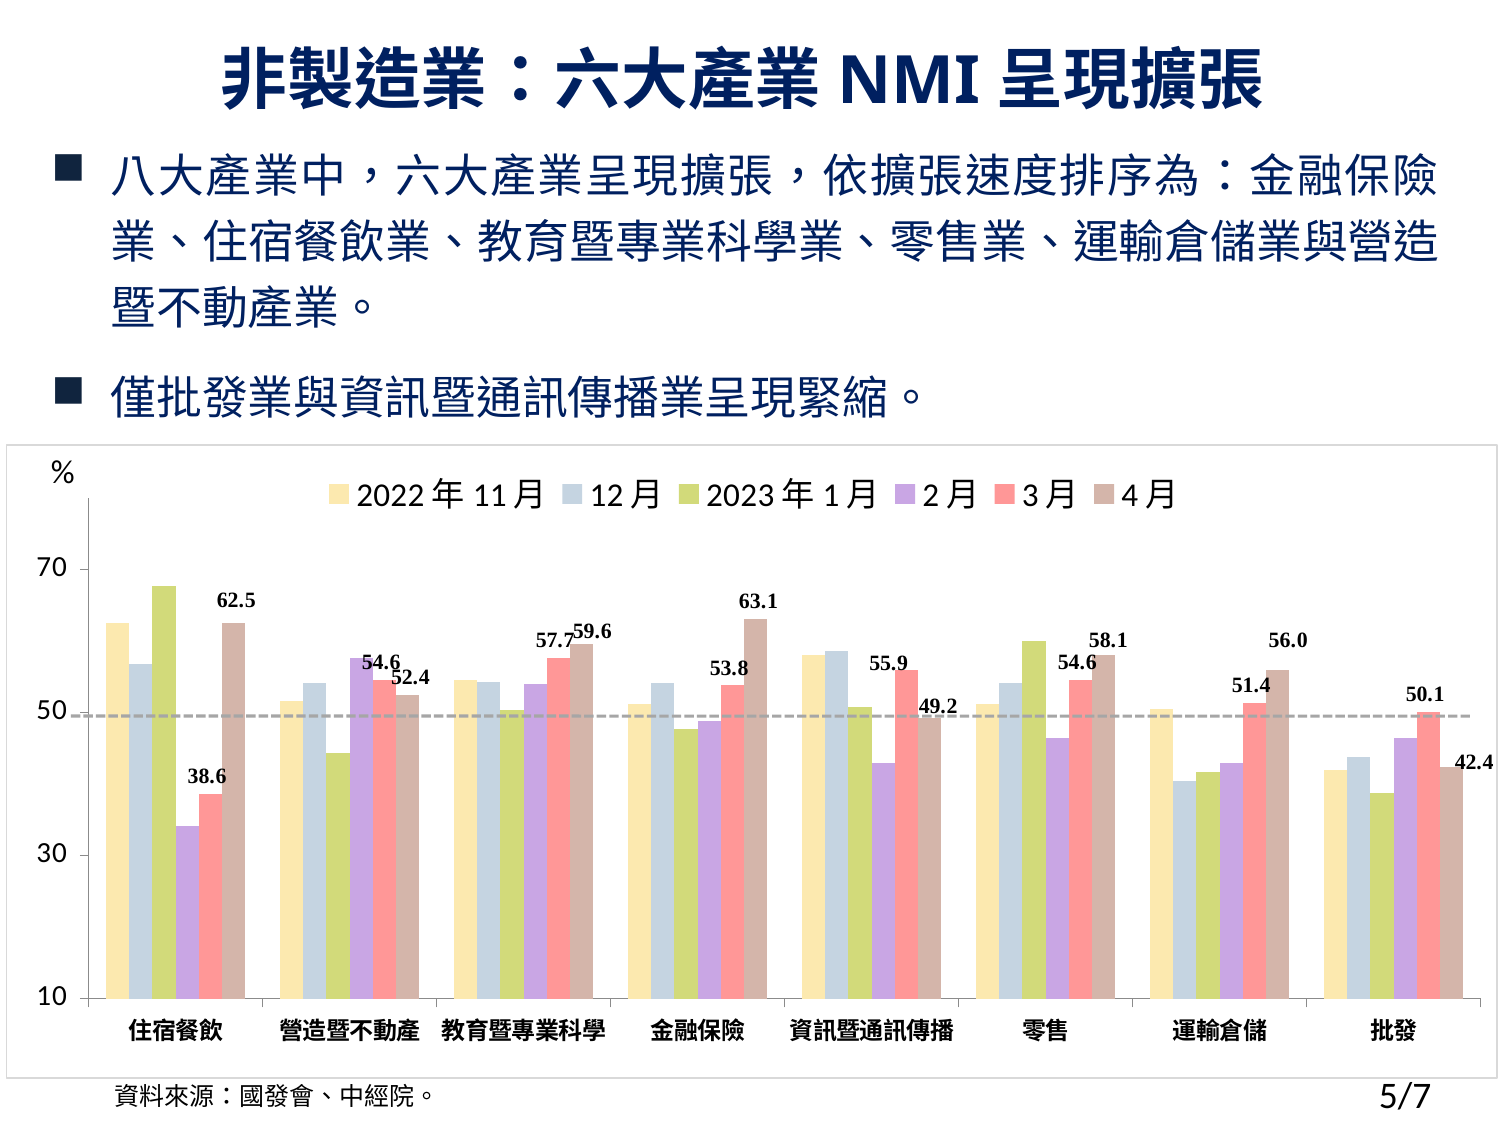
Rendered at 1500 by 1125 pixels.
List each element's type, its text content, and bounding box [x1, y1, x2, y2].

title 非製造業：六大產業NMI呈現擴張 [0, 0, 1500, 150]
text_box 資料來源：國發會、中經院。 [100, 1079, 1500, 1118]
text_box 八大產業中，六大產業呈現擴張，依擴張速度排序為：金融保險業、住宿餐飲業、教育暨專業科學業、零售業、運輸倉儲業與營造暨不動產業。 僅批發業與資訊暨通訊傳播業呈現緊縮。 [5, 119, 1471, 444]
chart [5, 444, 1500, 1079]
text_box % [36, 442, 131, 498]
